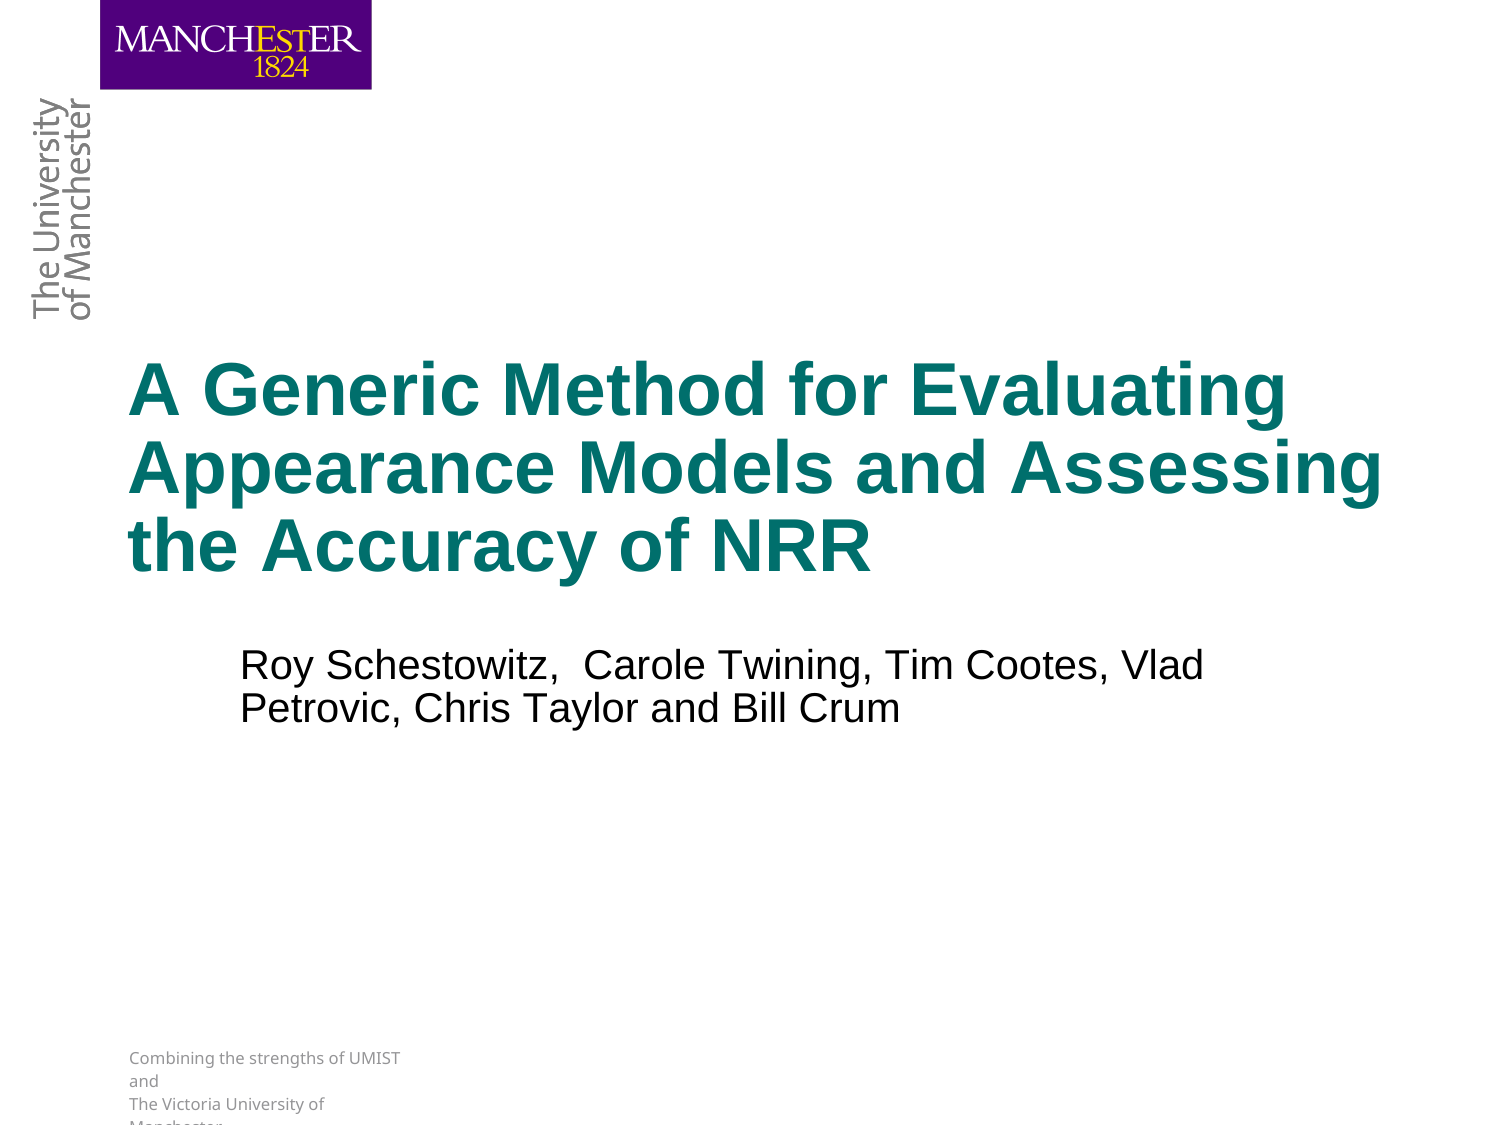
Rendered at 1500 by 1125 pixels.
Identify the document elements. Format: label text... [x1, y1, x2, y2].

subtitle Roy Schestowitz, Carole Twining, Tim Cootes, Vlad Petrovic, Chris Taylor and Bill Crum [225, 637, 1276, 926]
picture [0, 0, 372, 320]
title A Generic Method for Evaluating Appearance Models and Assessing the Accuracy of NRR [112, 336, 1447, 604]
